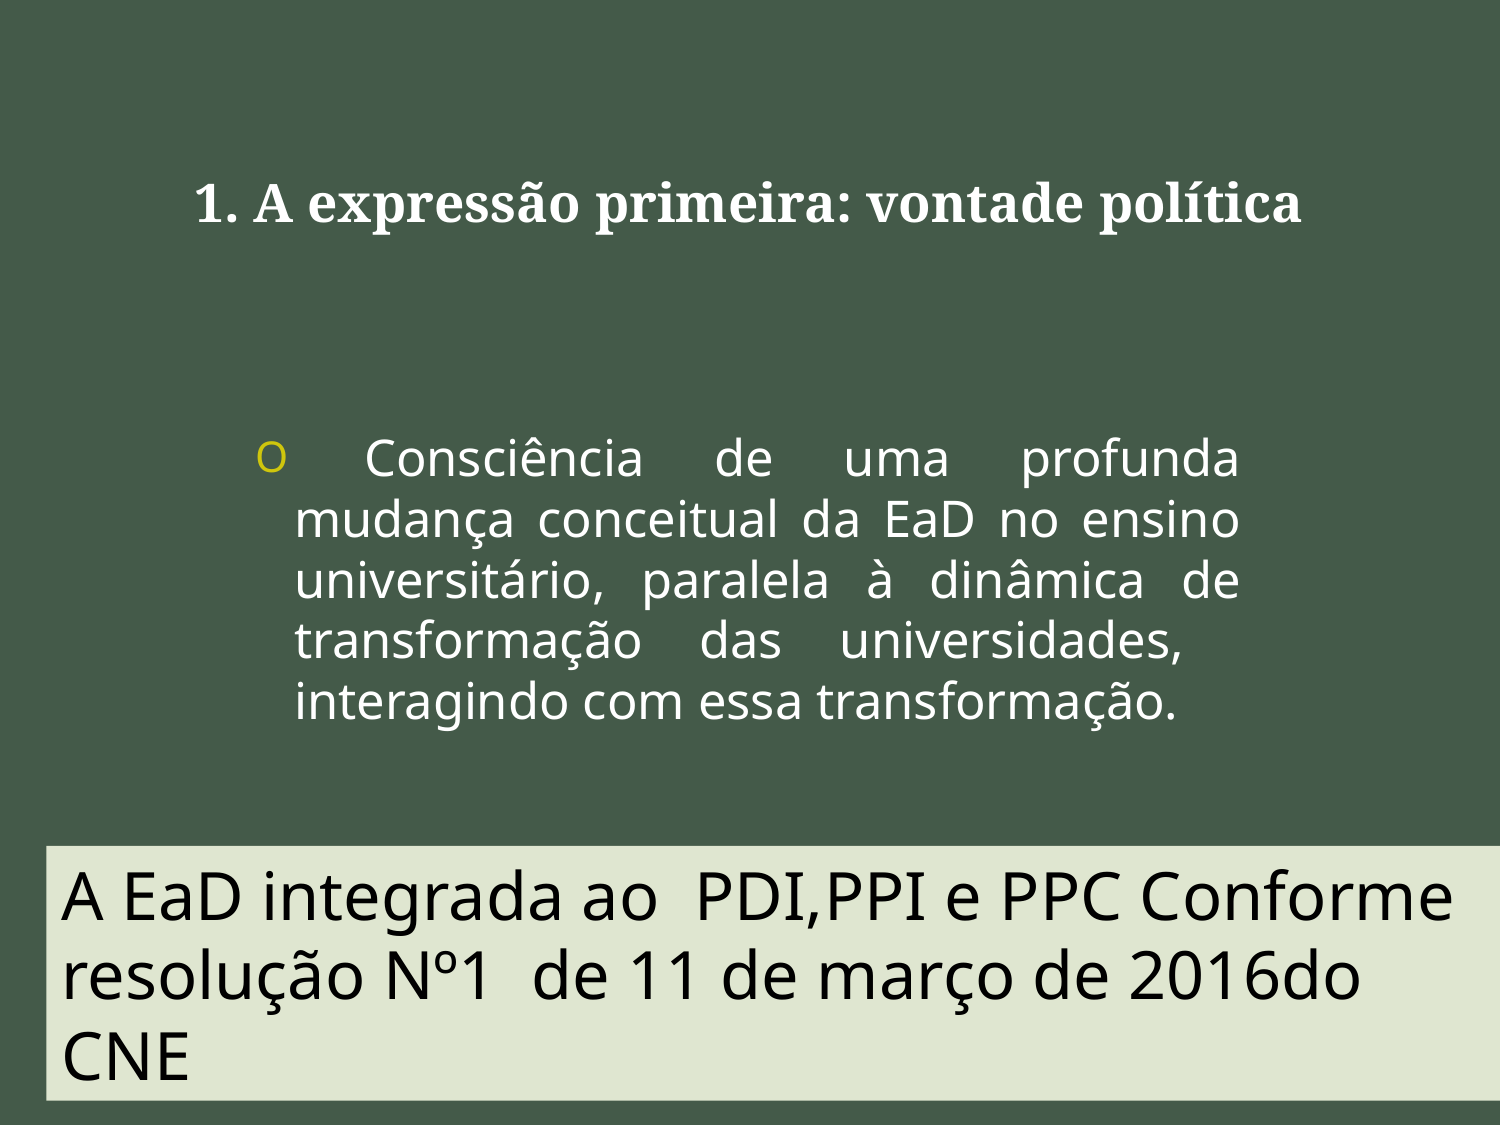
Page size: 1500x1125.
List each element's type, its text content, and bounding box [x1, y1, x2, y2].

title 1. A expressão primeira: vontade política [179, 134, 1323, 332]
text_box A EaD integrada ao PDI,PPI e PPC Conforme resolução Nº1 de 11 de março de 2016do CNE [46, 845, 1500, 1101]
list Consciência de uma profunda mudança conceitual da EaD no ensino universitário, paralela à dinâmica de transformação das universidades, interagindo com essa transformação. [240, 347, 1257, 799]
